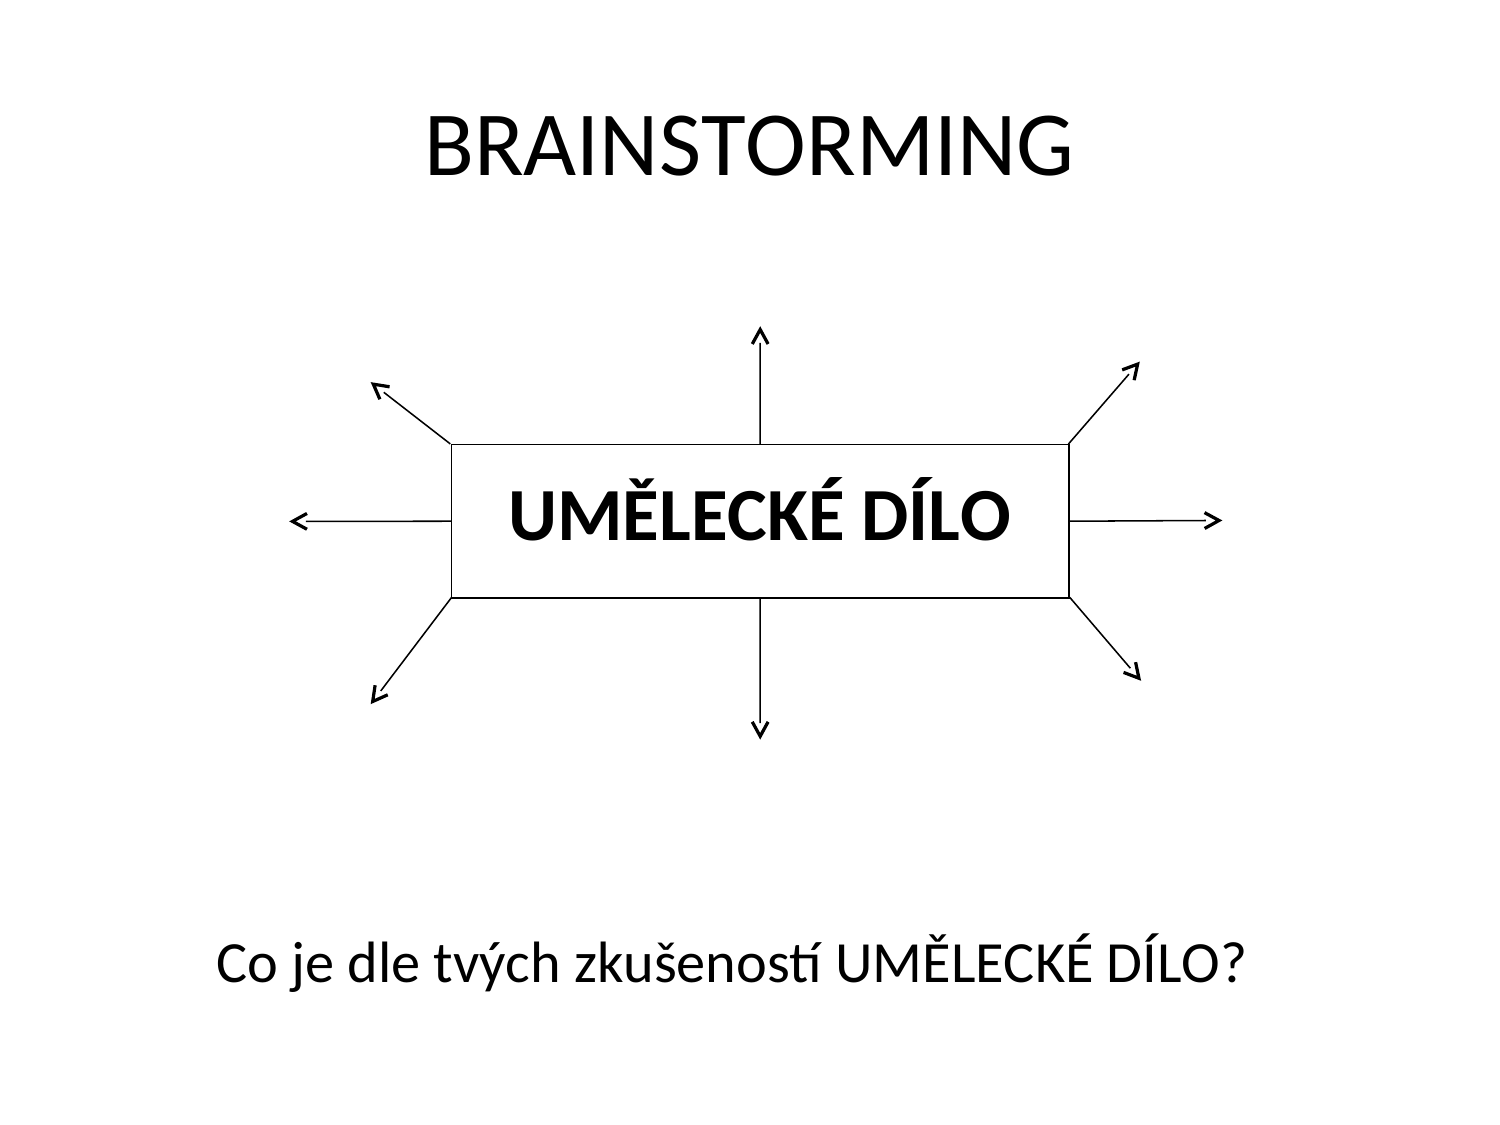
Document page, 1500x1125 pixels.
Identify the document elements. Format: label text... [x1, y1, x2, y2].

text_box Co je dle tvých zkušeností UMĚLECKÉ DÍLO? [123, 916, 1341, 1003]
title BRAINSTORMING [75, 45, 1426, 233]
text_box UMĚLECKÉ DÍLO [451, 444, 1070, 598]
